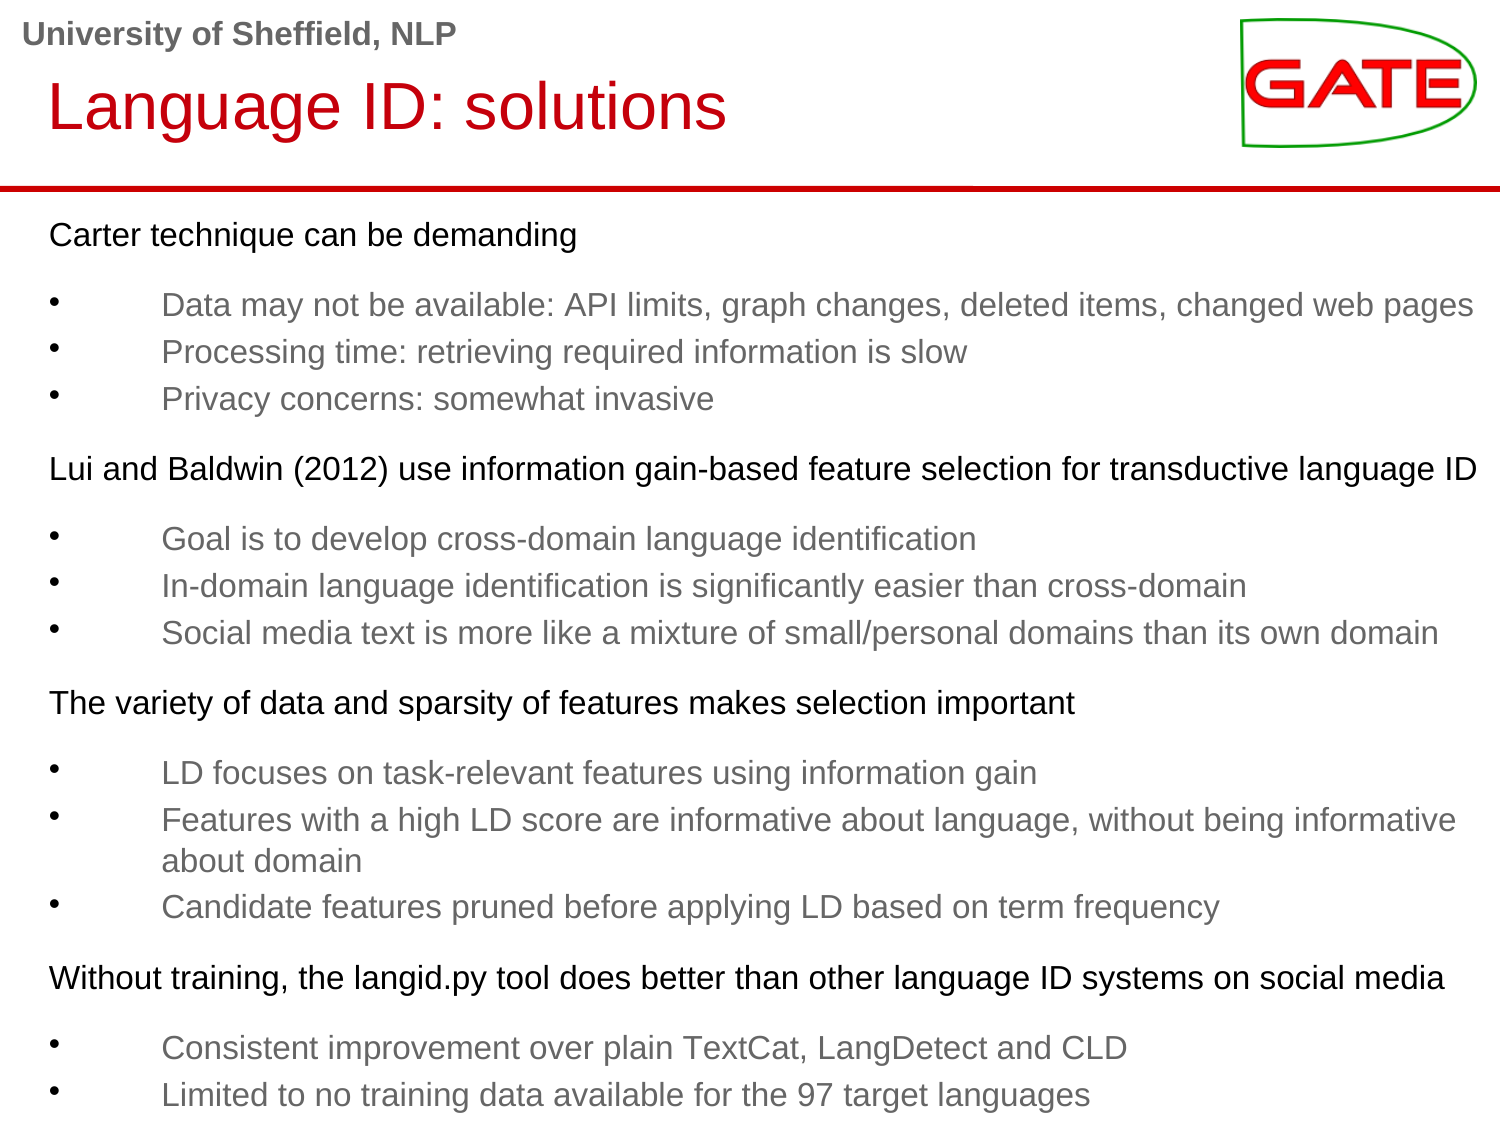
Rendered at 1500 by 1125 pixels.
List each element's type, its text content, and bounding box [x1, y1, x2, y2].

text_box Language ID: solutions [47, 47, 1267, 168]
text_box Carter technique can be demanding Data may not be available: API limits, graph changes, deleted items, changed web pages Processing time: retrieving required information is slow Privacy concerns: somewhat invasive Lui and Baldwin (2012) use information gain-based feature selection for transductive language ID Goal is to develop cross-domain language identification In-domain language identification is significantly easier than cross-domain Social media text is more like a mixture of small/personal domains than its own domain The variety of data and sparsity of features makes selection important LD focuses on task-relevant features using information gain Features with a high LD score are informative about language, without being informative about domain Candidate features pruned before applying LD based on term frequency Without training, the langid.py tool does better than other language ID systems on social media Consistent improvement over plain TextCat, LangDetect and CLD Limited to no training data available for the 97 target languages [47, 212, 1500, 1064]
picture [1240, 18, 1477, 148]
